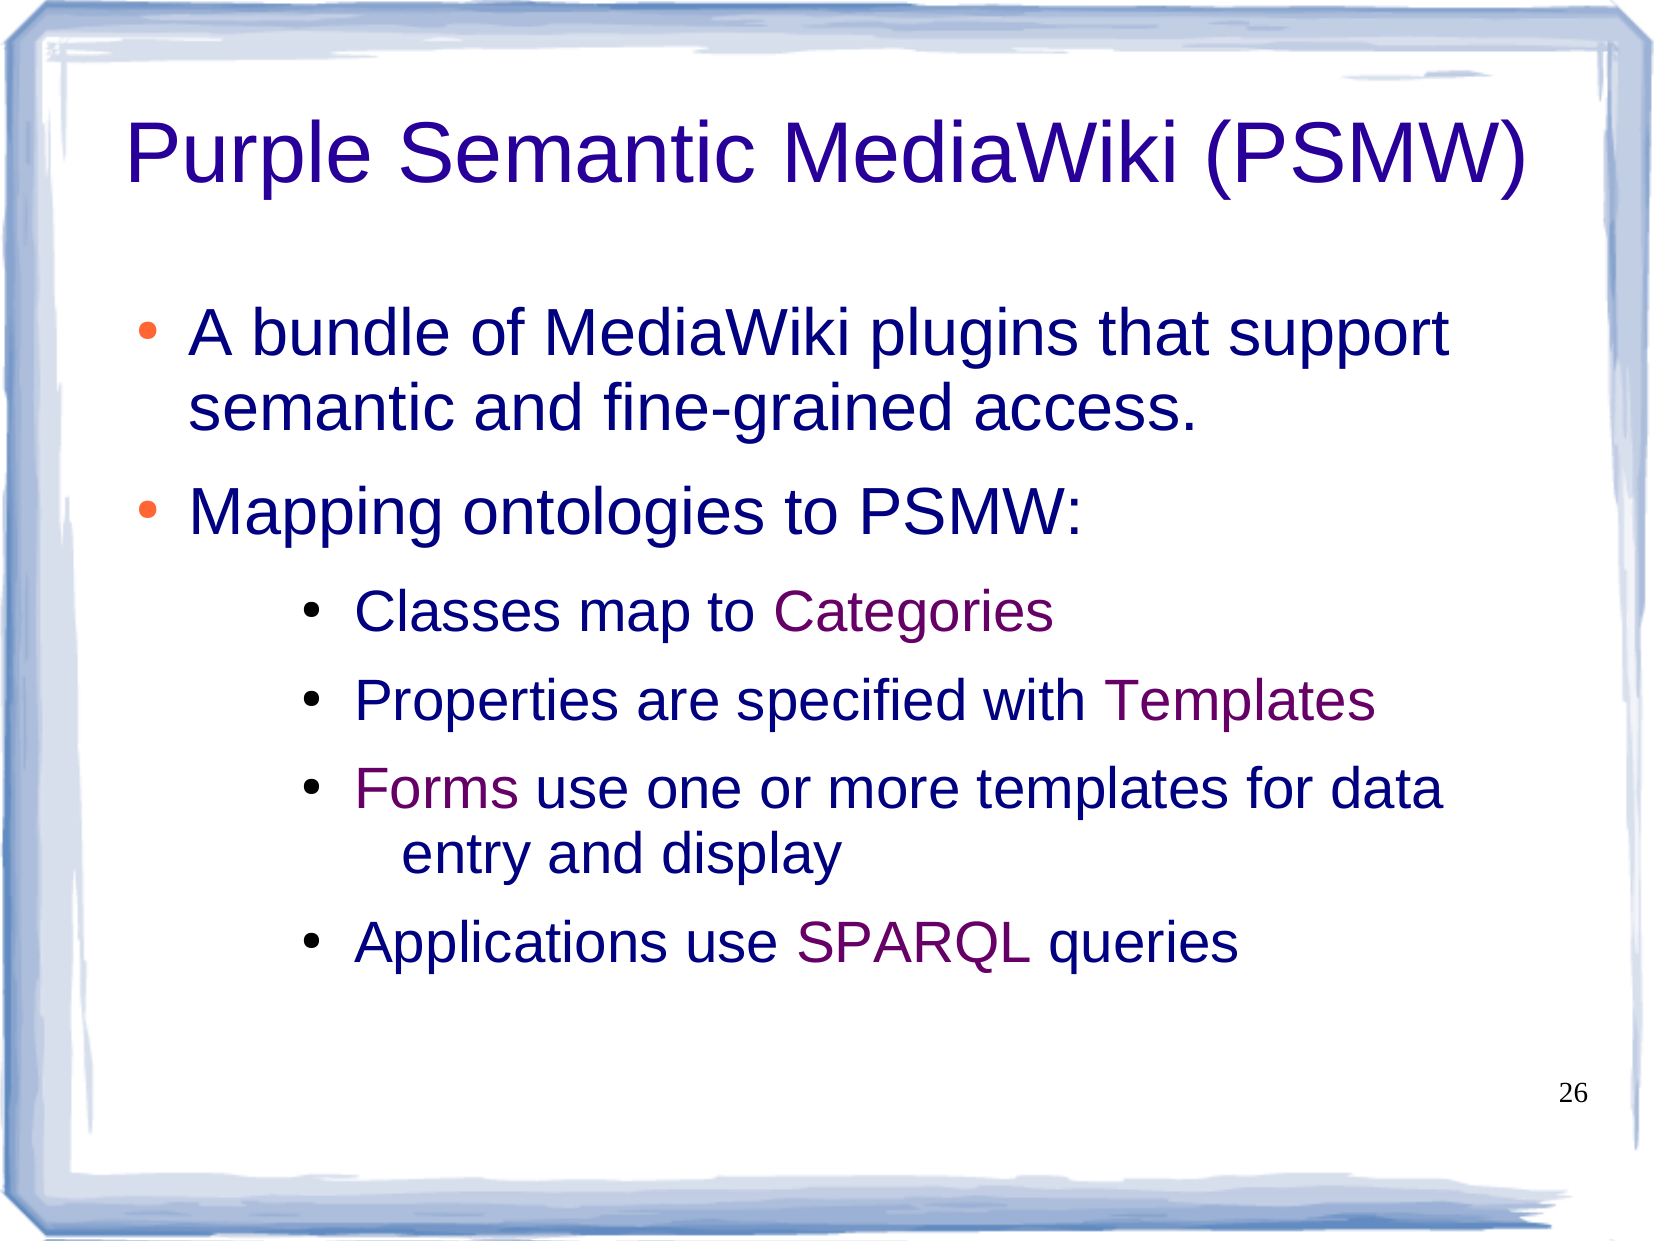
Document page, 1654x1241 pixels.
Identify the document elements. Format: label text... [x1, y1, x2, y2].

list A bundle of MediaWiki plugins that support semantic and fine-grained access. Mapping ontologies to PSMW: Classes map to Categories Properties are specified with Templates Forms use one or more templates for data entry and display Applications use SPARQL queries [118, 295, 1571, 1114]
picture [0, 0, 1654, 1241]
title Purple Semantic MediaWiki (PSMW) [82, 49, 1571, 257]
